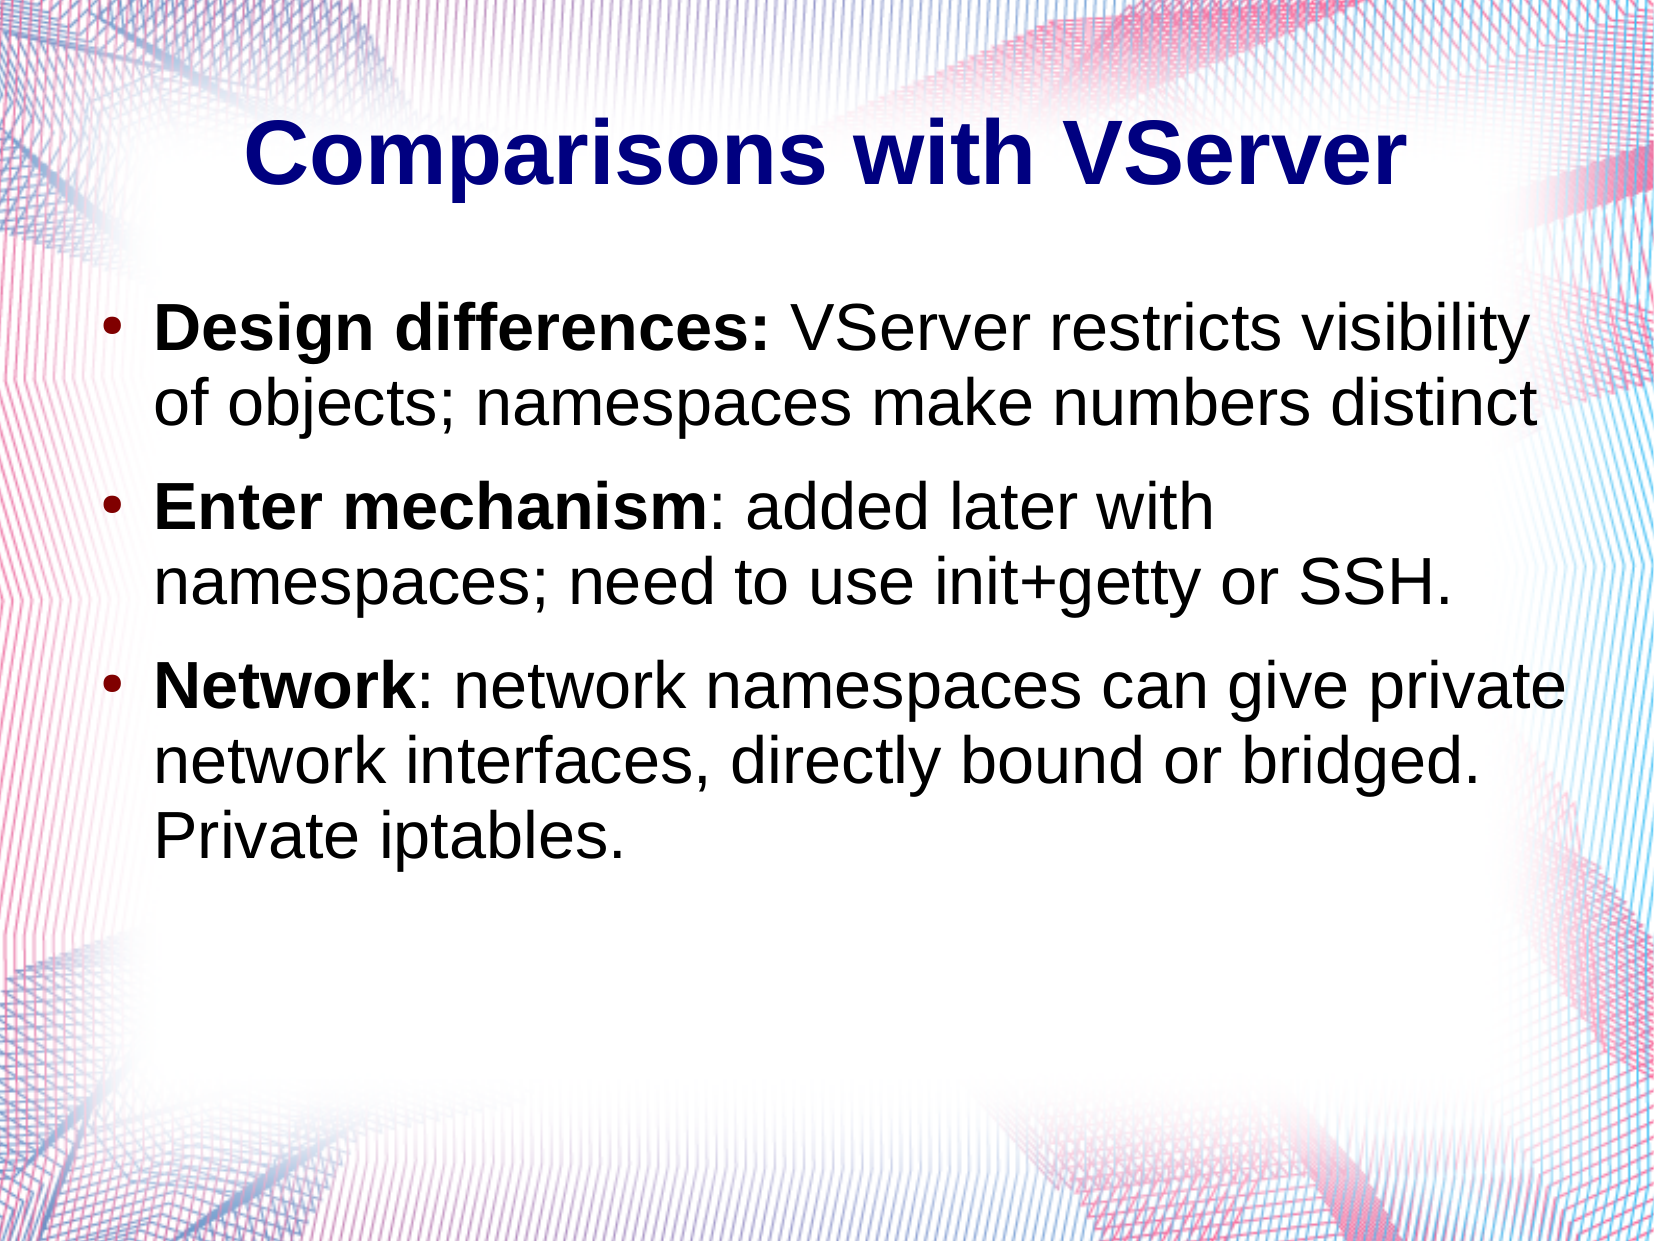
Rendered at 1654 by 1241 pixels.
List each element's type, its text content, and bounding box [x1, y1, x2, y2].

title Comparisons with VServer [82, 56, 1571, 250]
picture [0, 0, 1654, 1241]
list Design differences: VServer restricts visibility of objects; namespaces make numbers distinct Enter mechanism: added later with namespaces; need to use init+getty or SSH. Network: network namespaces can give private network interfaces, directly bound or bridged. Private iptables. [82, 290, 1571, 1094]
